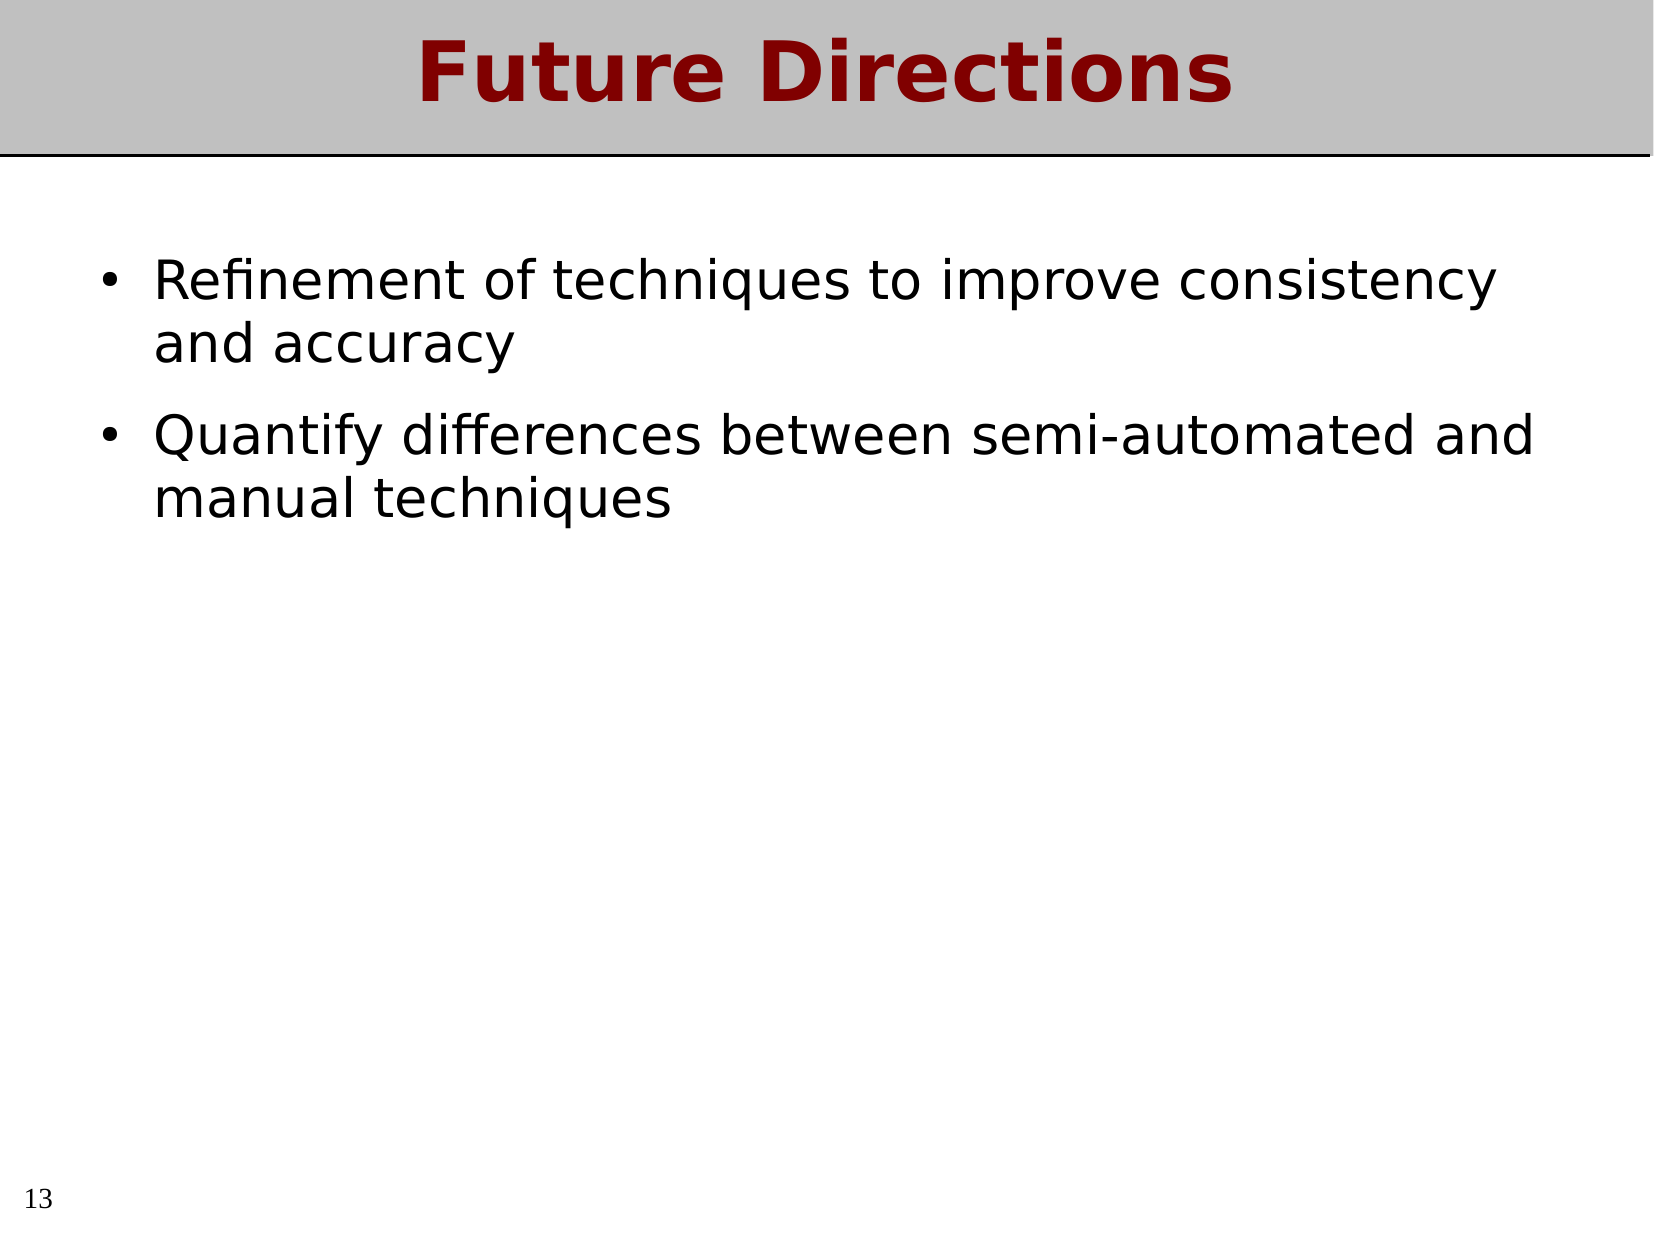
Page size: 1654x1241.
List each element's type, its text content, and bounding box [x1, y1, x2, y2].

text_box [0, 0, 1654, 156]
list Refinement of techniques to improve consistency and accuracy Quantify differences between semi-automated and manual techniques [82, 248, 1571, 969]
text_box Future Directions [0, 24, 1651, 132]
